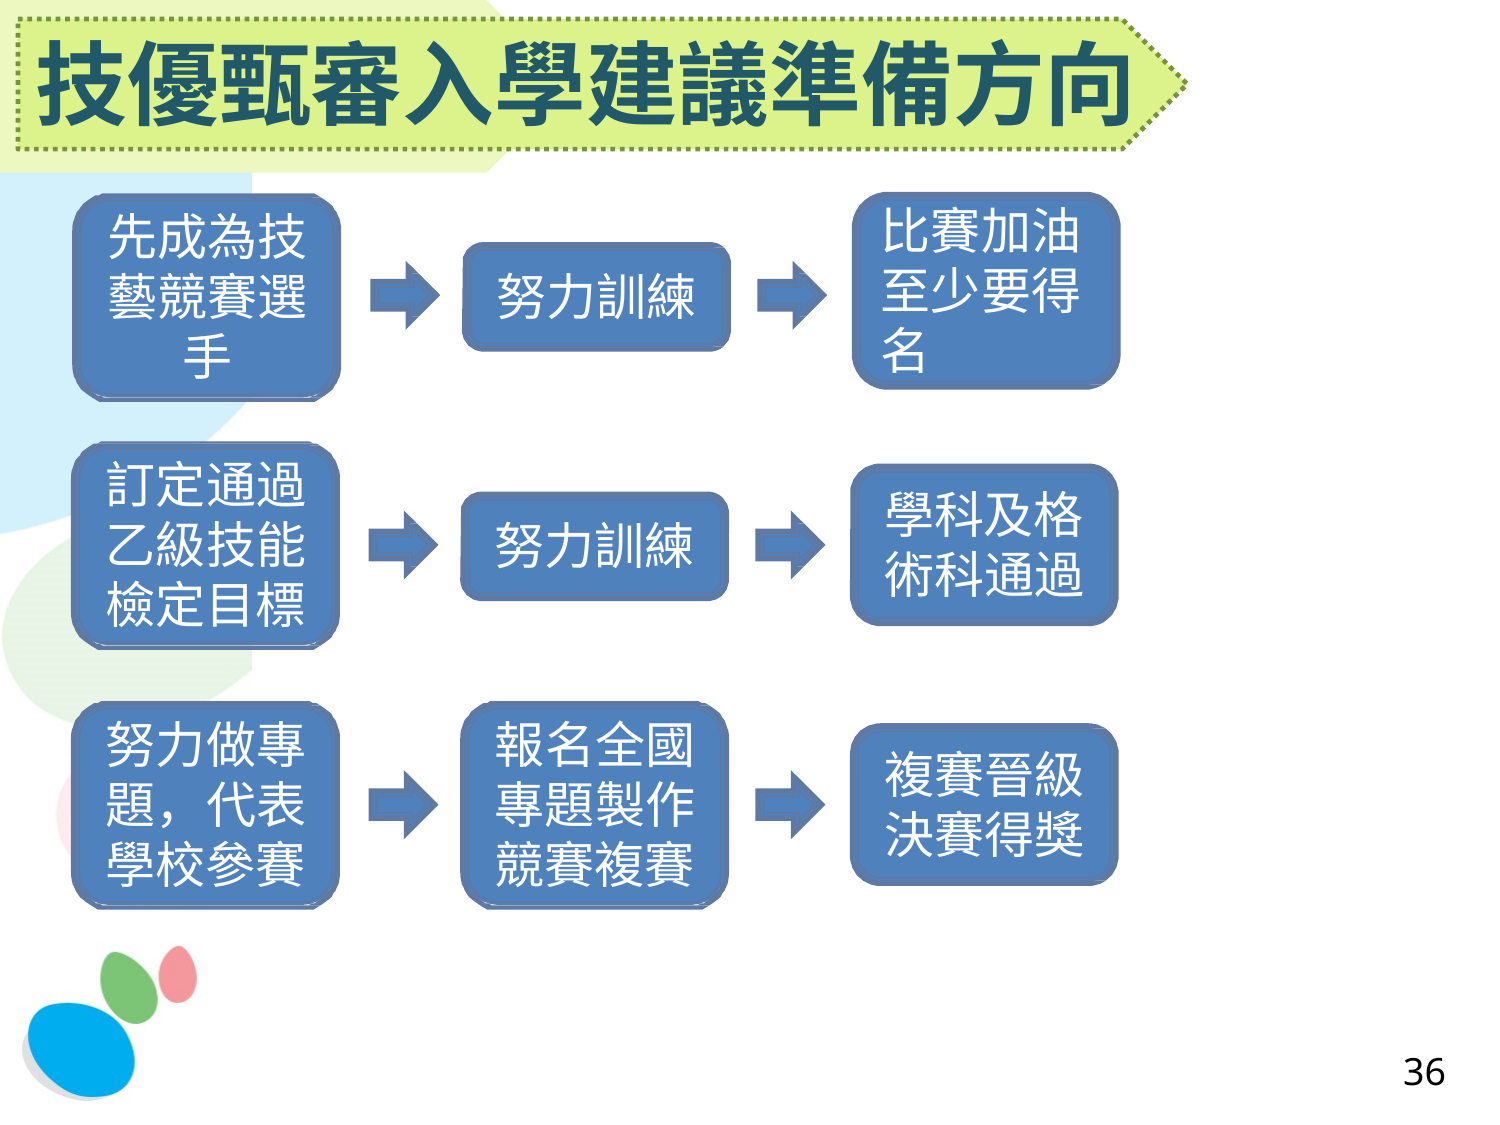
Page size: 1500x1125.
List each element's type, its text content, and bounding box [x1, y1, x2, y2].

text_box 36 [1396, 1055, 1451, 1102]
text_box [757, 260, 828, 330]
text_box 報名全國 專題製作 競賽複賽 [492, 711, 697, 896]
text_box [460, 701, 730, 910]
text_box [849, 463, 1119, 627]
text_box 努力訓練 [492, 512, 697, 578]
text_box [70, 441, 340, 650]
text_box [851, 191, 1121, 390]
text_box [370, 260, 441, 330]
text_box 先成為技 藝競賽選 手 [104, 203, 309, 388]
text_box [460, 491, 730, 602]
text_box 學科及格 術科通過 [882, 481, 1087, 606]
title 技優甄審入學建議準備方向 [33, 24, 1140, 139]
text_box [368, 770, 439, 840]
text_box [70, 701, 340, 910]
text_box [368, 510, 439, 580]
text_box 訂定通過 乙級技能 檢定目標 [103, 451, 308, 636]
text_box 比賽加油 至少要得 名 [878, 197, 1083, 382]
text_box 努力做專 題，代表 學校參賽 [103, 711, 308, 896]
text_box [755, 510, 826, 580]
text_box [755, 770, 826, 840]
text_box 努力訓練 [494, 263, 699, 328]
text_box [461, 242, 731, 352]
text_box [17, 19, 1128, 150]
text_box [849, 723, 1119, 886]
text_box 複賽晉級 決賽得獎 [882, 741, 1087, 866]
text_box [1140, 37, 1183, 127]
text_box [72, 193, 342, 402]
